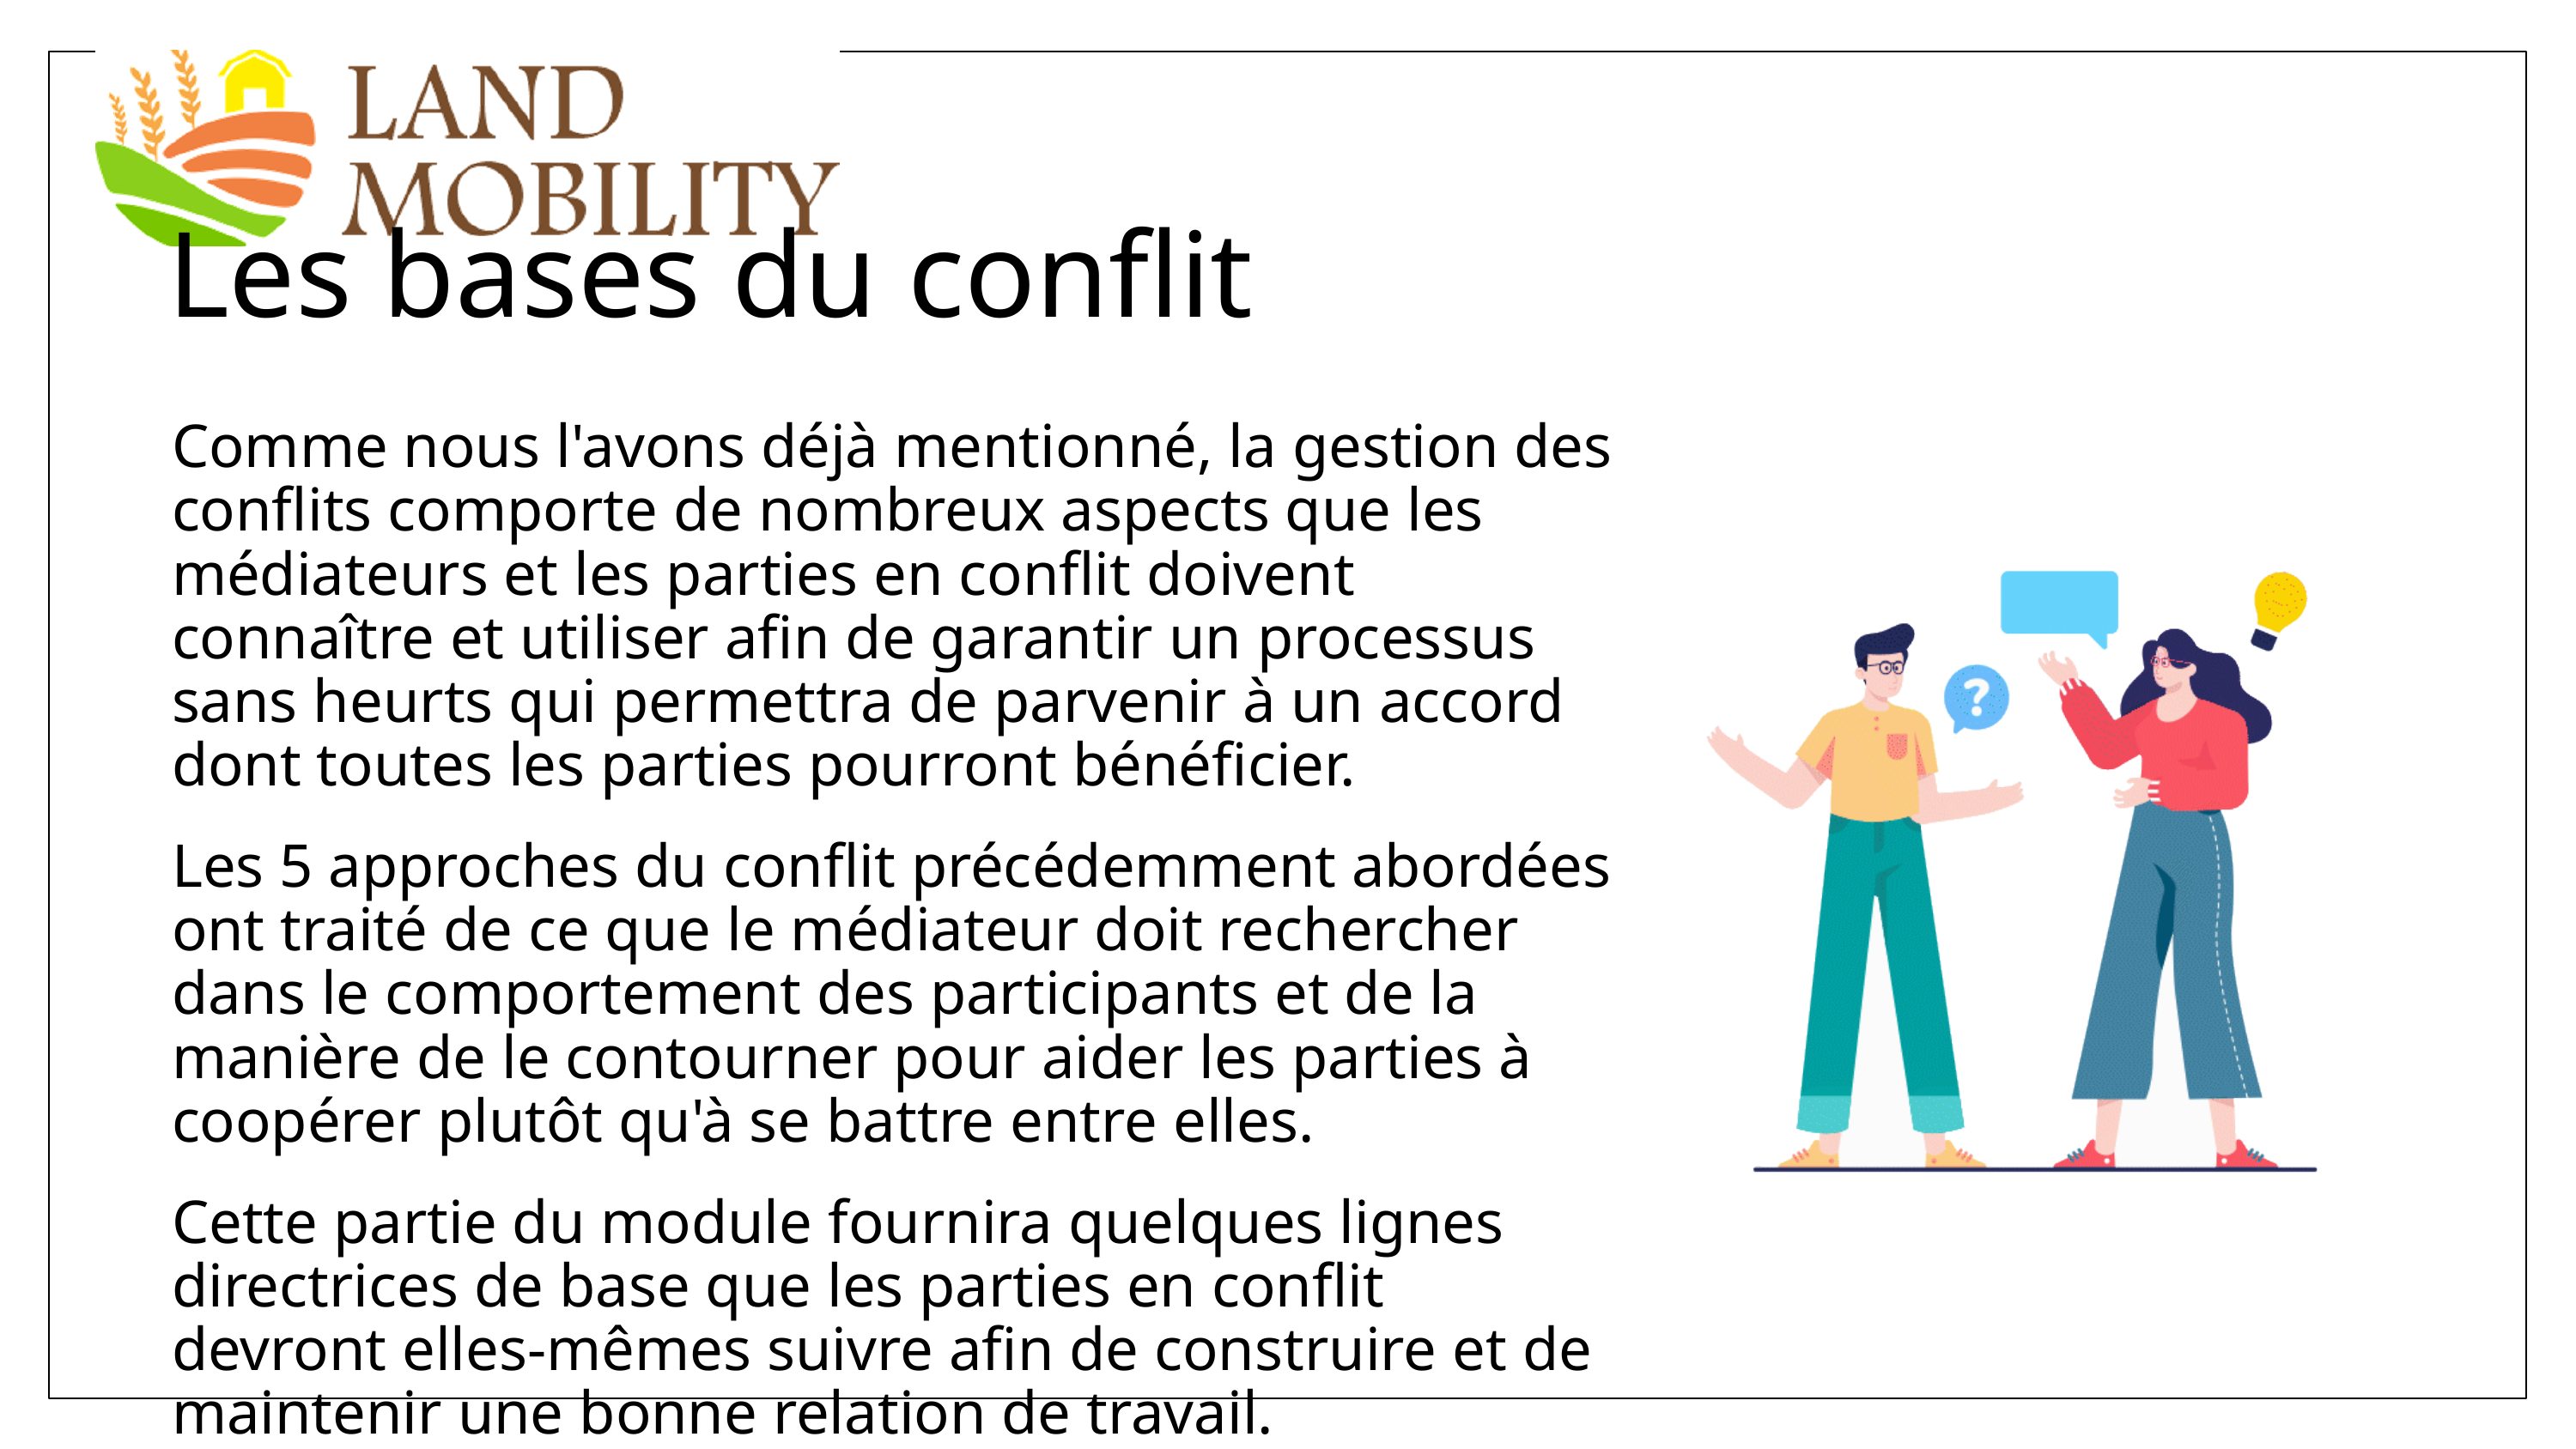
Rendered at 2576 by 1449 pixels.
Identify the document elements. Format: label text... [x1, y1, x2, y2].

list Comme nous l'avons déjà mentionné, la gestion des conflits comporte de nombreux aspects que les médiateurs et les parties en conflit doivent connaître et utiliser afin de garantir un processus sans heurts qui permettra de parvenir à un accord dont toutes les parties pourront bénéficier. Les 5 approches du conflit précédemment abordées ont traité de ce que le médiateur doit rechercher dans le comportement des participants et de la manière de le contourner pour aider les parties à coopérer plutôt qu'à se battre entre elles. Cette partie du module fournira quelques lignes directrices de base que les parties en conflit devront elles-mêmes suivre afin de construire et de maintenir une bonne relation de travail. [149, 410, 1627, 1264]
picture [1498, 458, 2573, 1264]
picture [95, 50, 840, 246]
title Les bases du conflit [155, 209, 1633, 458]
